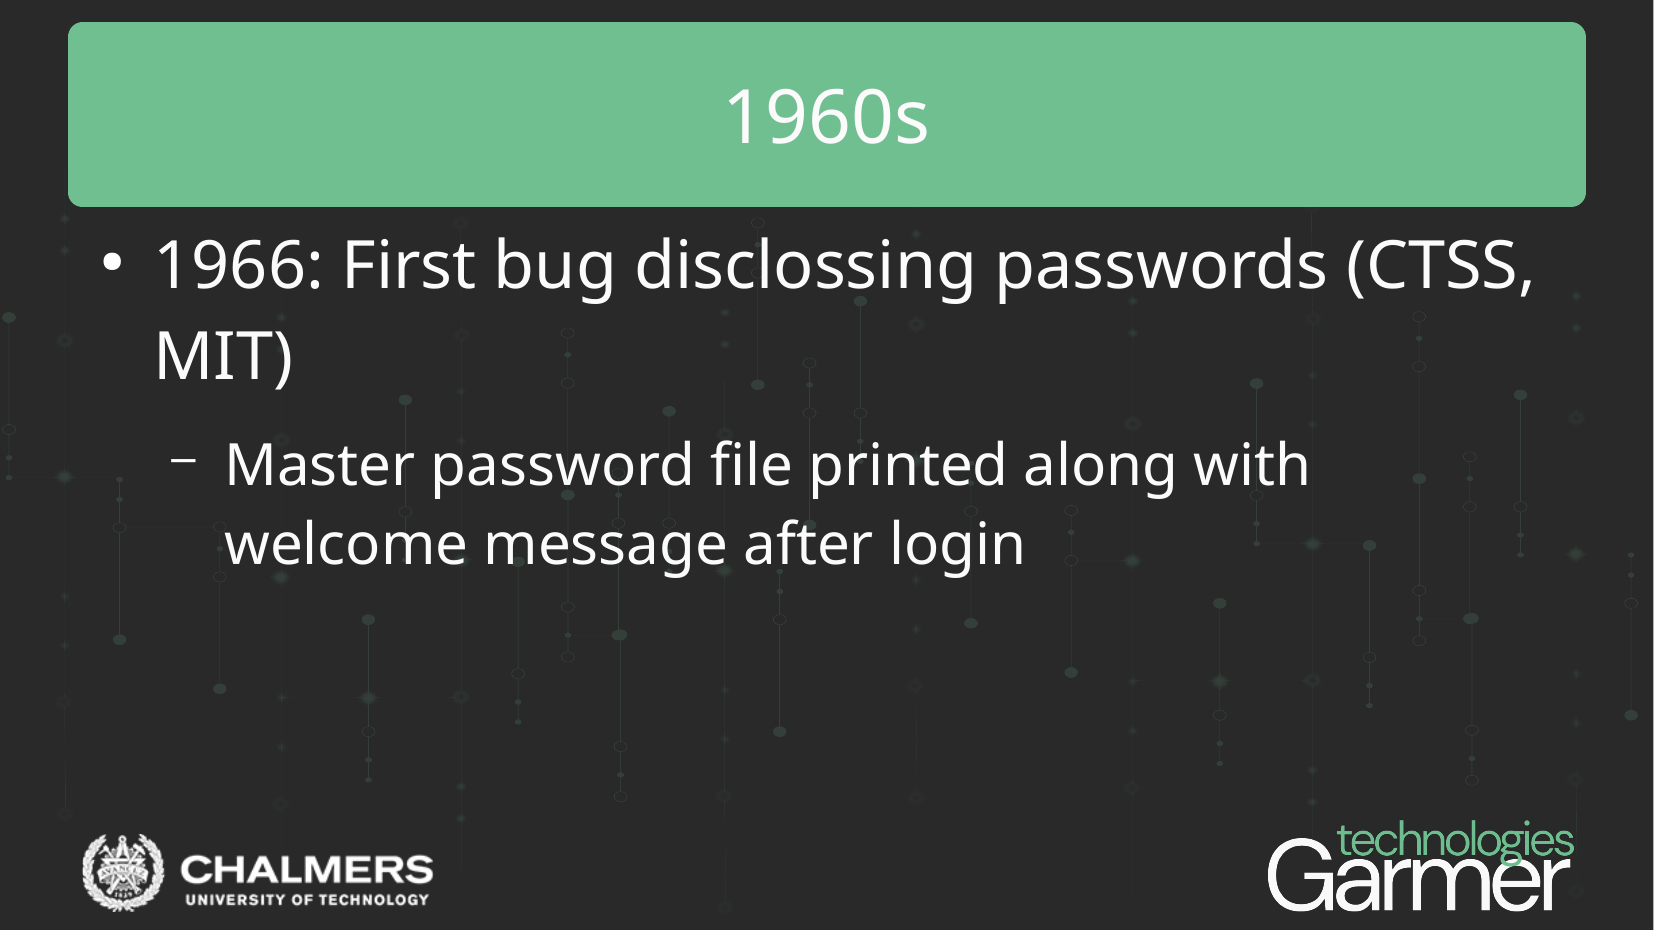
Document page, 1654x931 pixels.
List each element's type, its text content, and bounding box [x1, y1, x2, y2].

picture [82, 834, 443, 912]
picture [1246, 807, 1607, 912]
title 1960s [82, 37, 1571, 193]
list 1966: First bug disclossing passwords (CTSS, MIT) Master password file printed along with welcome message after login [82, 217, 1571, 758]
